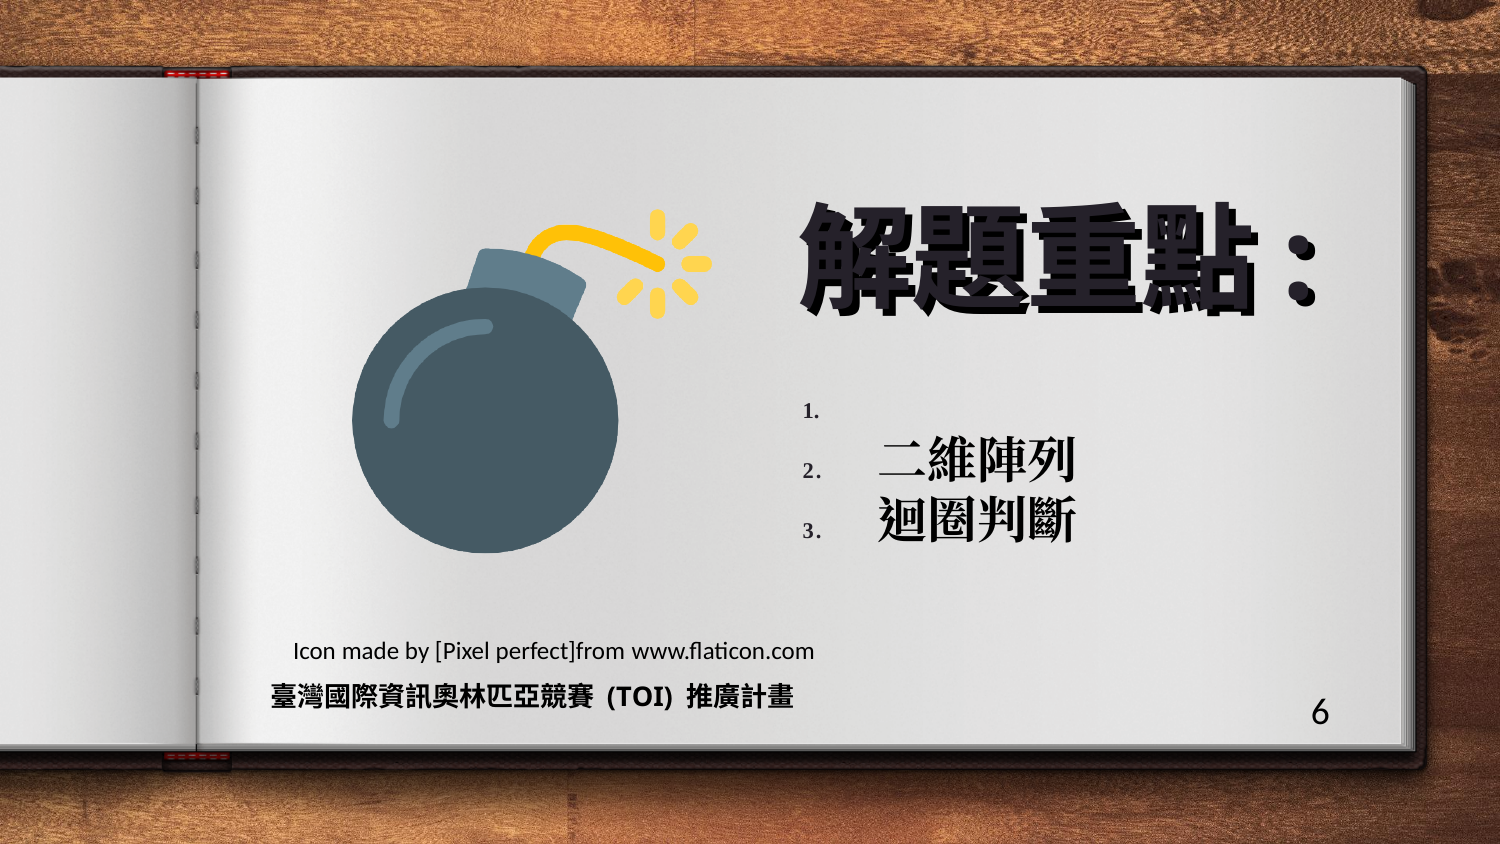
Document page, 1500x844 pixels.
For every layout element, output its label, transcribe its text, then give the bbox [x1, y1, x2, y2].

picture [352, 201, 712, 561]
subtitle 二維陣列 迴圈判斷 [787, 353, 1341, 582]
text_box Icon made by [Pixel perfect]from www.flaticon.com [278, 627, 867, 672]
text_box [1295, 672, 1386, 737]
title 解題重點: [782, 146, 1313, 338]
